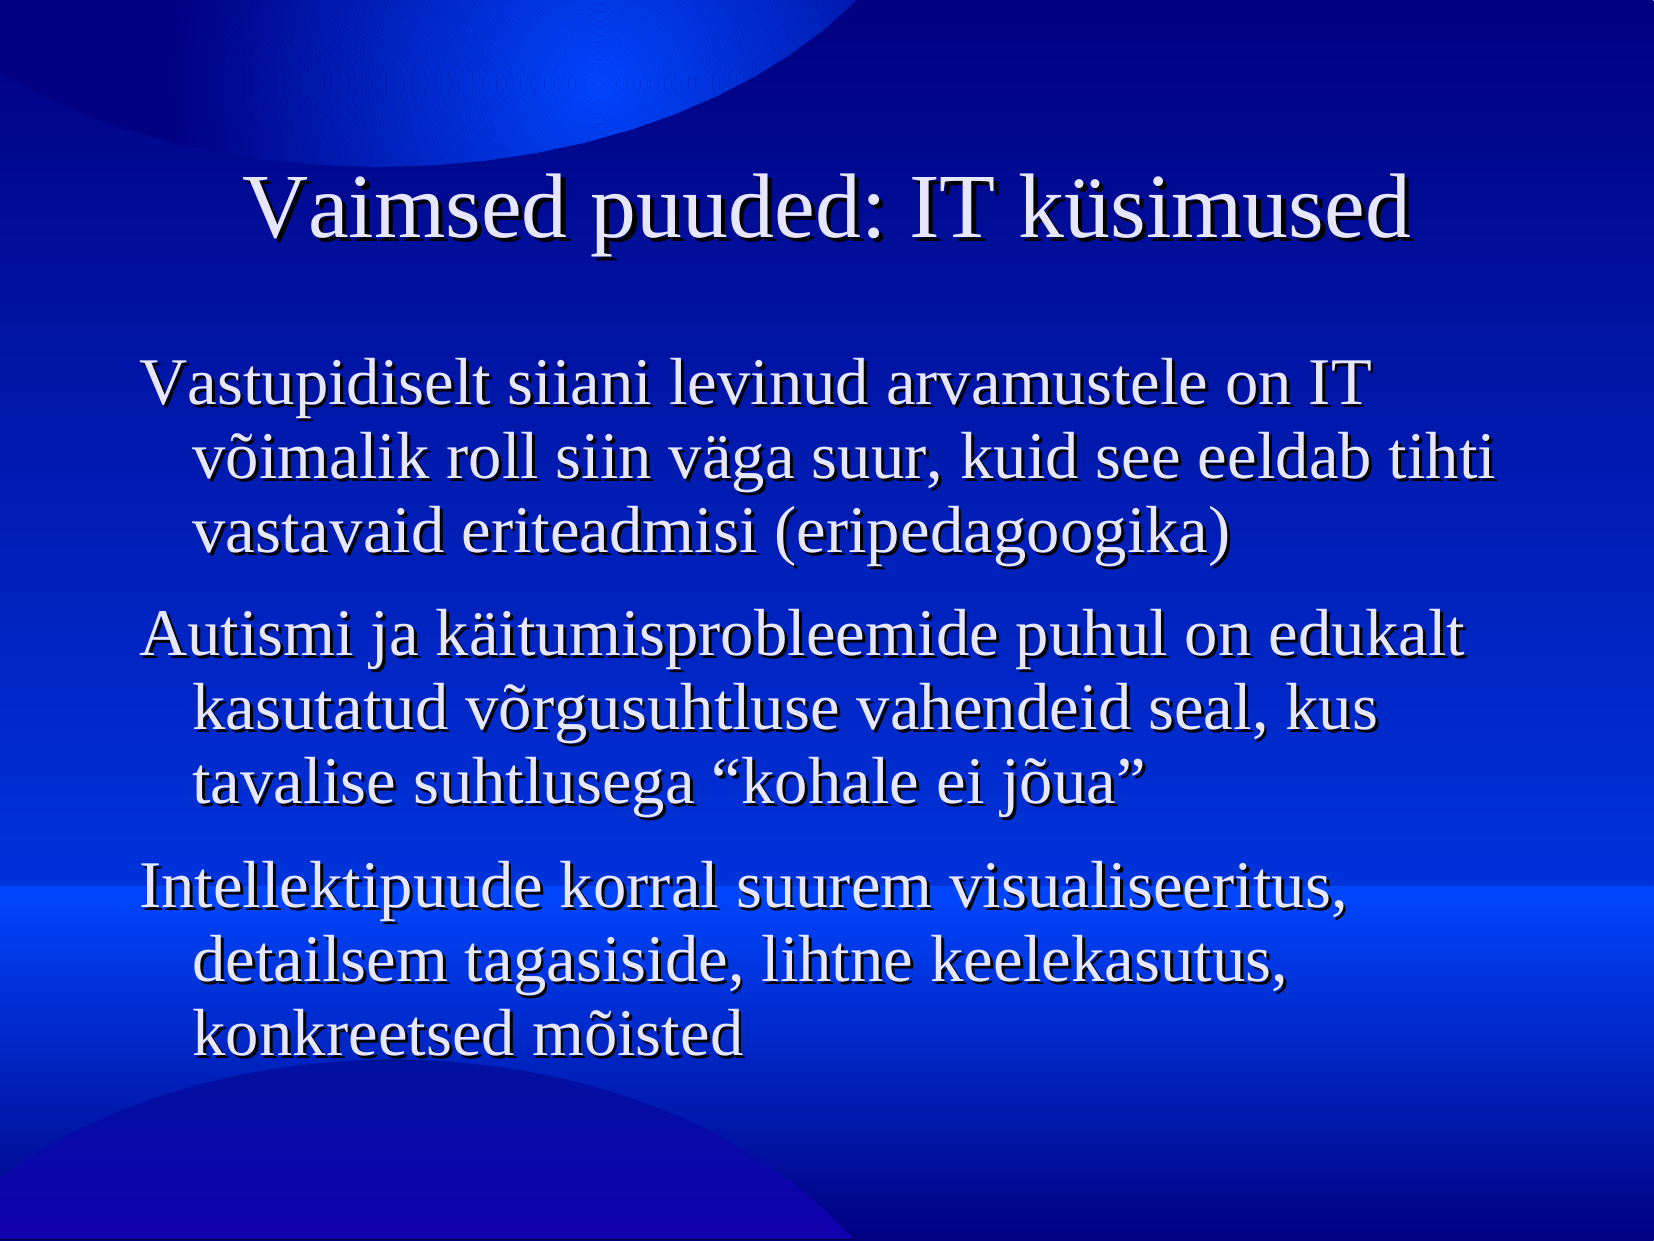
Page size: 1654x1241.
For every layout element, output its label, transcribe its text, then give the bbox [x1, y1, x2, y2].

list Vastupidiselt siiani levinud arvamustele on IT võimalik roll siin väga suur, kuid see eeldab tihti vastavaid eriteadmisi (eripedagoogika) Autismi ja käitumisprobleemide puhul on edukalt kasutatud võrgusuhtluse vahendeid seal, kus tavalise suhtlusega “kohale ei jõua” Intellektipuude korral suurem visualiseeritus, detailsem tagasiside, lihtne keelekasutus, konkreetsed mõisted [121, 344, 1534, 1127]
title Vaimsed puuded: IT küsimused [121, 102, 1534, 311]
